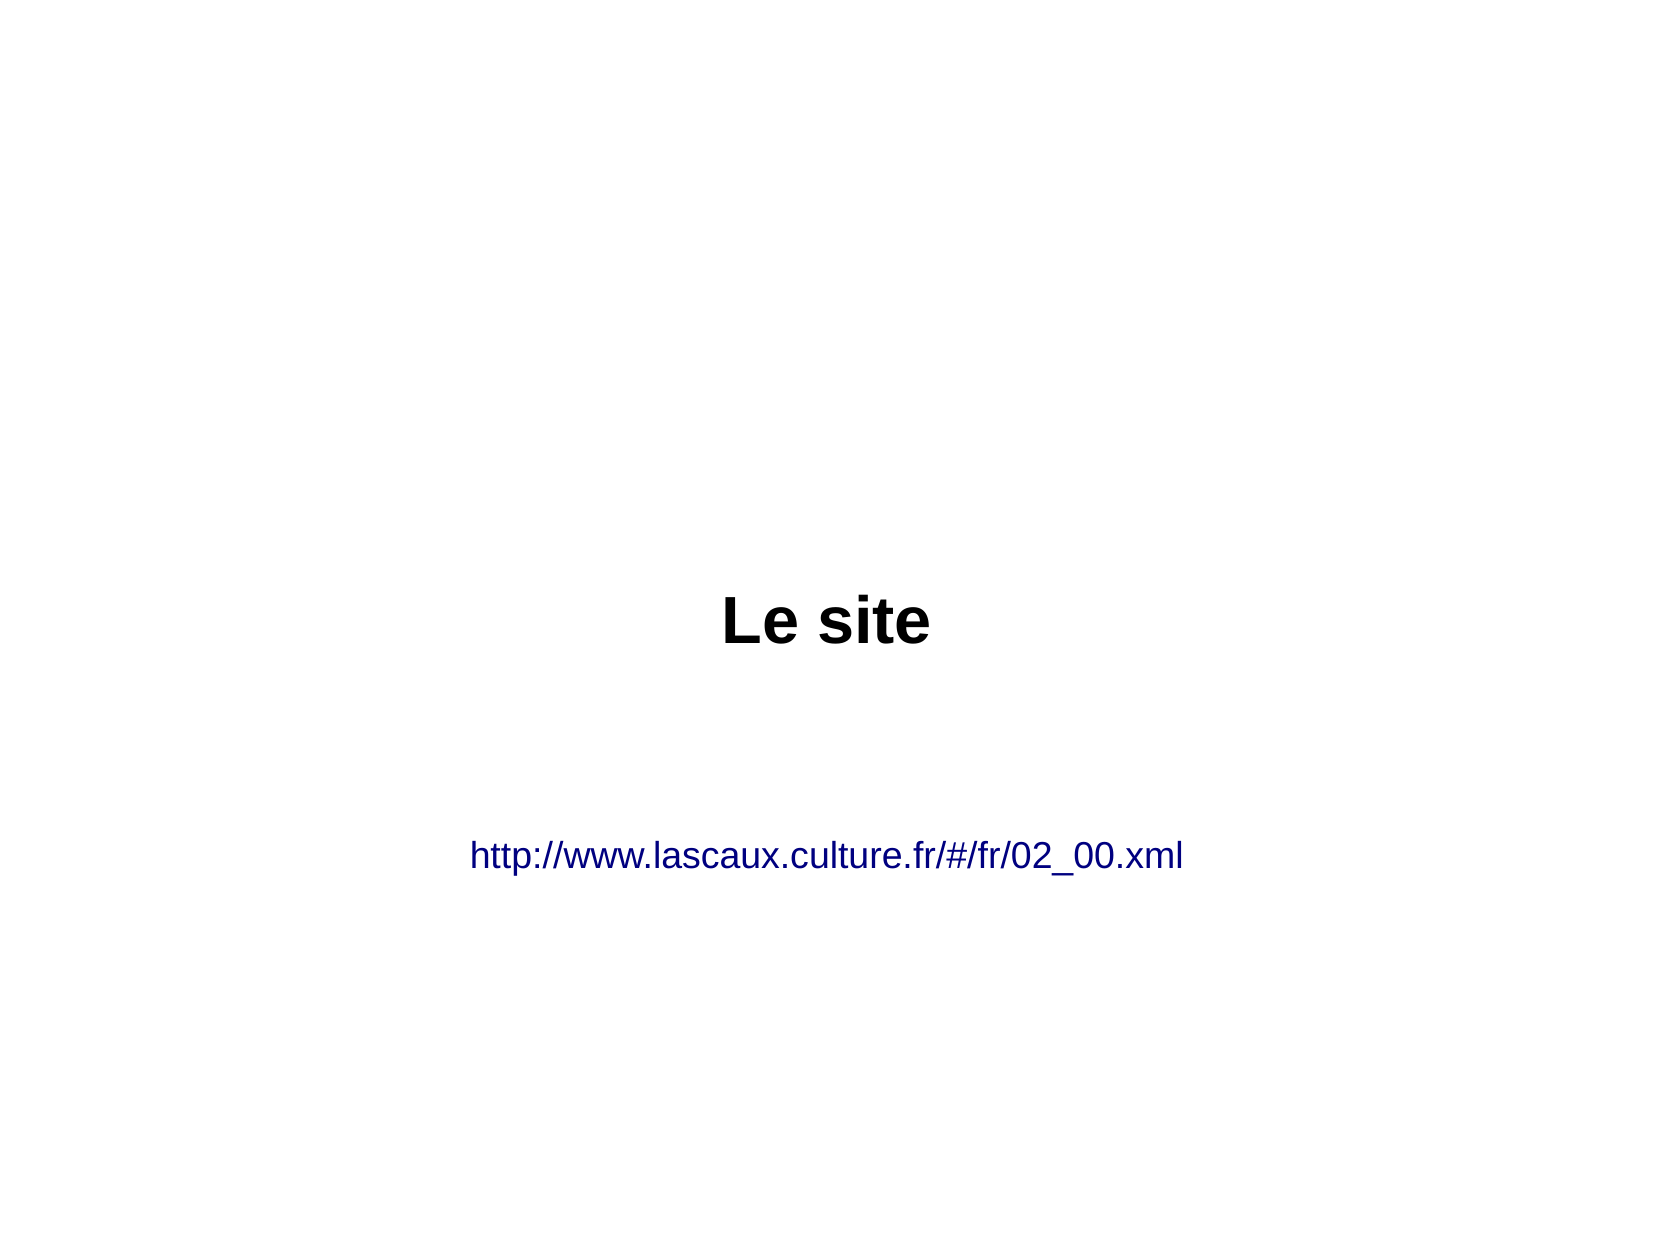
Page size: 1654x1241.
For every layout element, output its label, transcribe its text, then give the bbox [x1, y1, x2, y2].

text_box http://www.lascaux.culture.fr/#/fr/02_00.xml [375, 826, 1279, 898]
text_box Le site [265, 575, 1388, 666]
